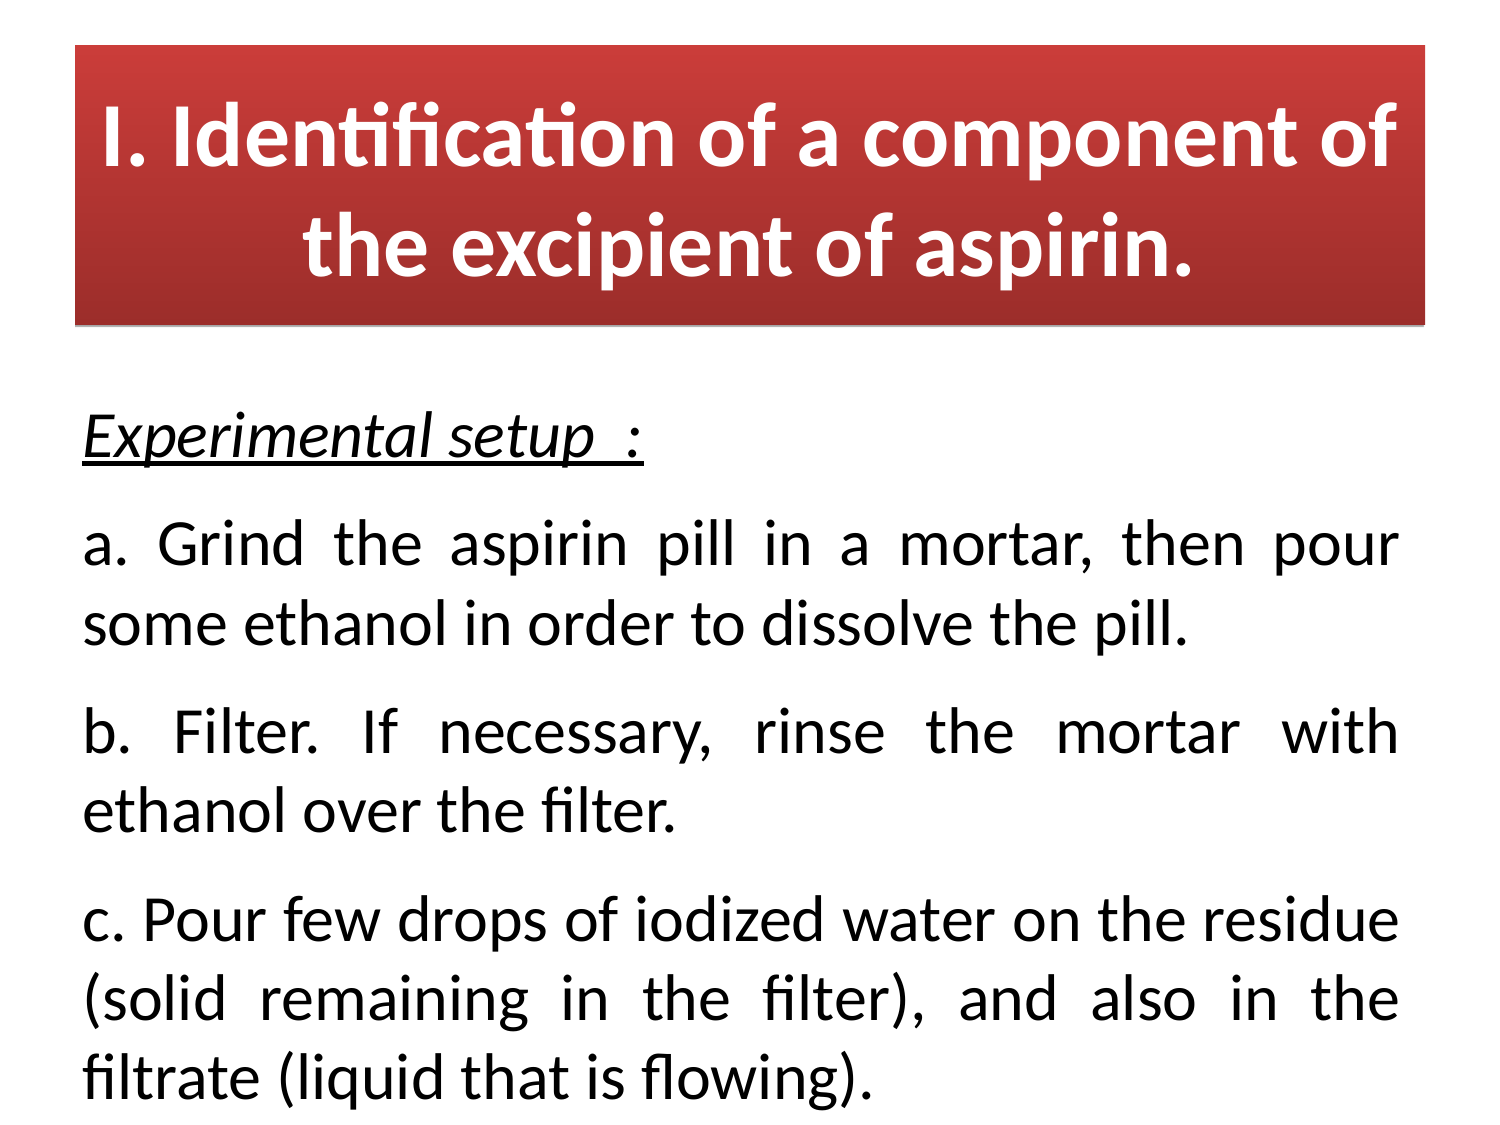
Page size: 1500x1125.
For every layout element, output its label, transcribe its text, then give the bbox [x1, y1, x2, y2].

list Experimental setup : a. Grind the aspirin pill in a mortar, then pour some ethanol in order to dissolve the pill. b. Filter. If necessary, rinse the mortar with ethanol over the filter. c. Pour few drops of iodized water on the residue (solid remaining in the filter), and also in the filtrate (liquid that is flowing). [67, 383, 1418, 1125]
title I. Identification of a component of the excipient of aspirin. [75, 45, 1426, 325]
